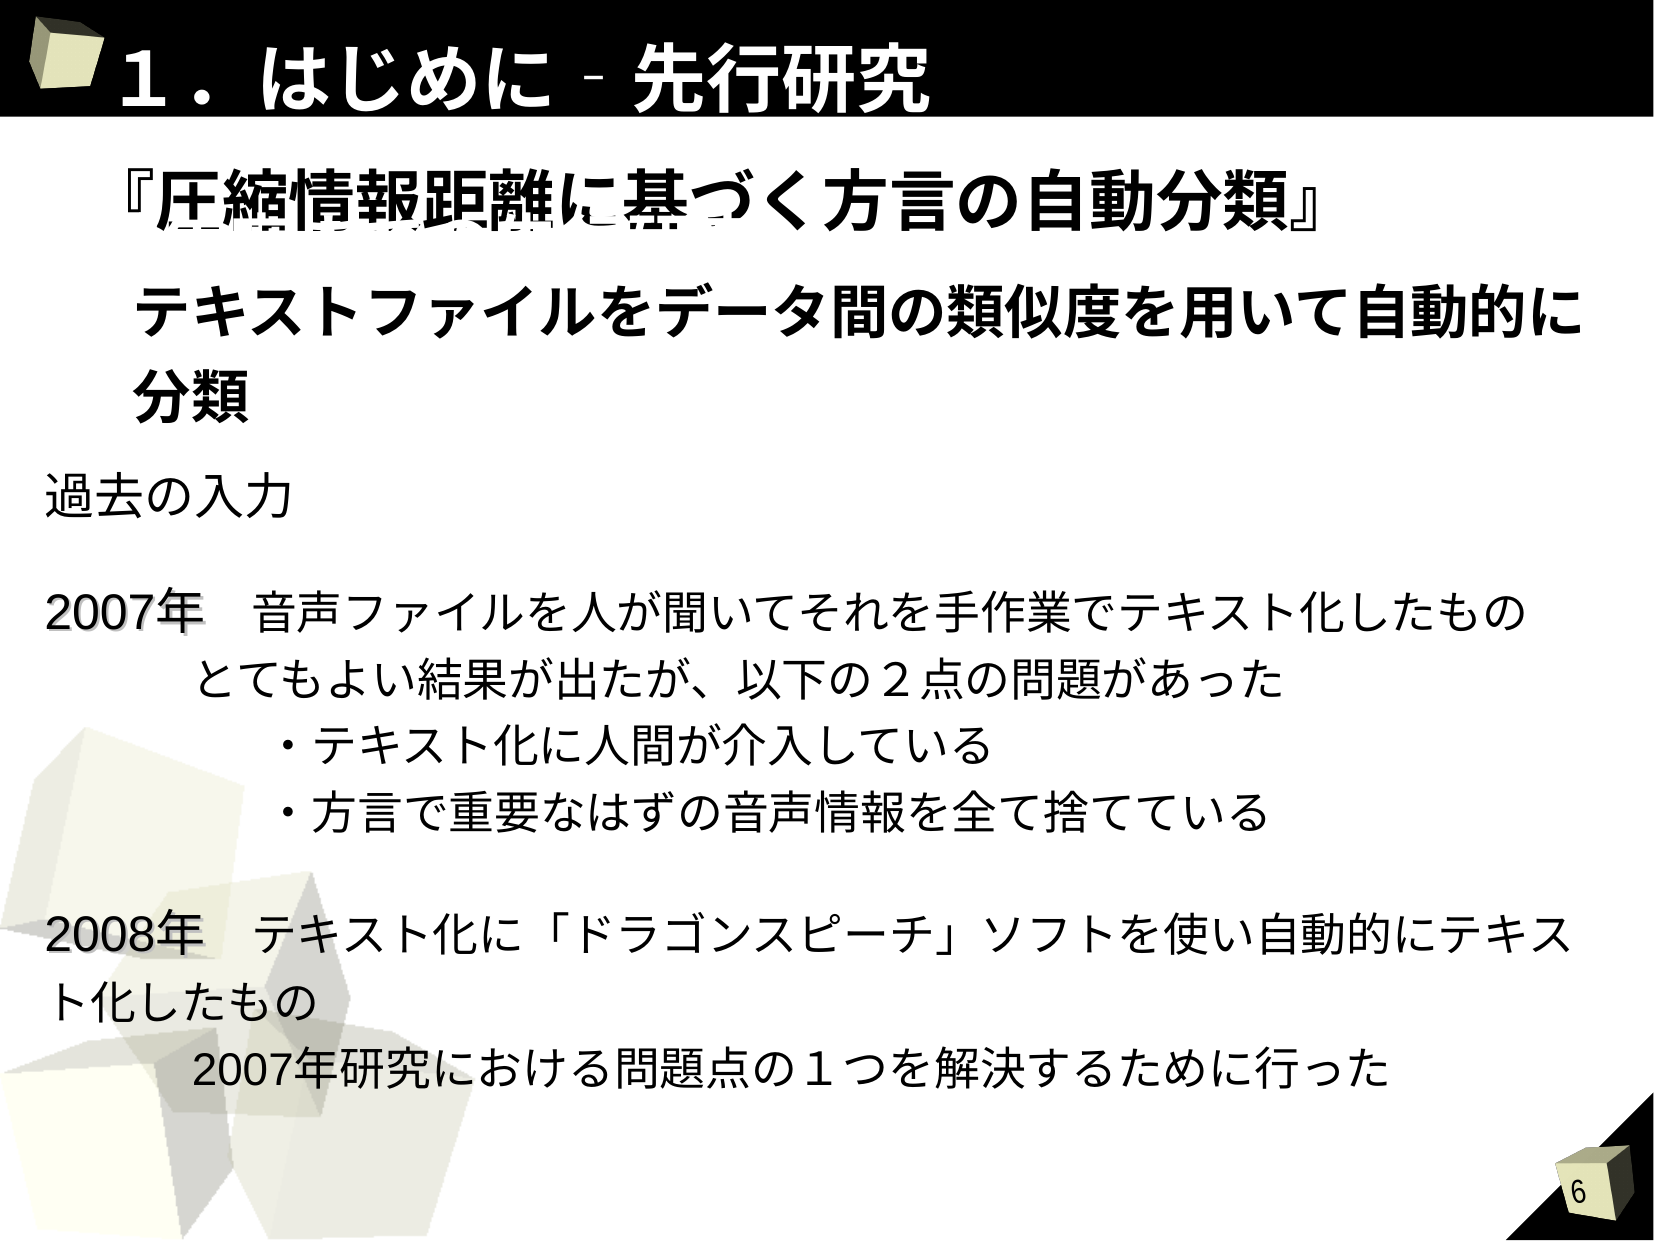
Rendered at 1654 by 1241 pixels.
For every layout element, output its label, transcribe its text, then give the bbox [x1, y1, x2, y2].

title １．はじめに‐先行研究 [106, 0, 1595, 148]
text_box テキストファイルをデータ間の類似度を用いて自動的に分類 [118, 259, 1625, 348]
text_box 前年度までの先行研究 [93, 206, 1329, 274]
text_box 過去の入力 2007年 音声ファイルを人が聞いてそれを手作業でテキスト化したもの とてもよい結果が出たが、以下の２点の問題があった ・テキスト化に人間が介入している ・方言で重要なはずの音声情報を全て捨てている 2008年 テキスト化に「ドラゴンスピーチ」ソフトを使い自動的にテキスト化したもの 2007年研究における問題点の１つを解決するために行った [29, 449, 1625, 1018]
text_box 『圧縮情報距離に基づく方言の自動分類』 [88, 160, 1536, 233]
picture [0, 726, 477, 1241]
